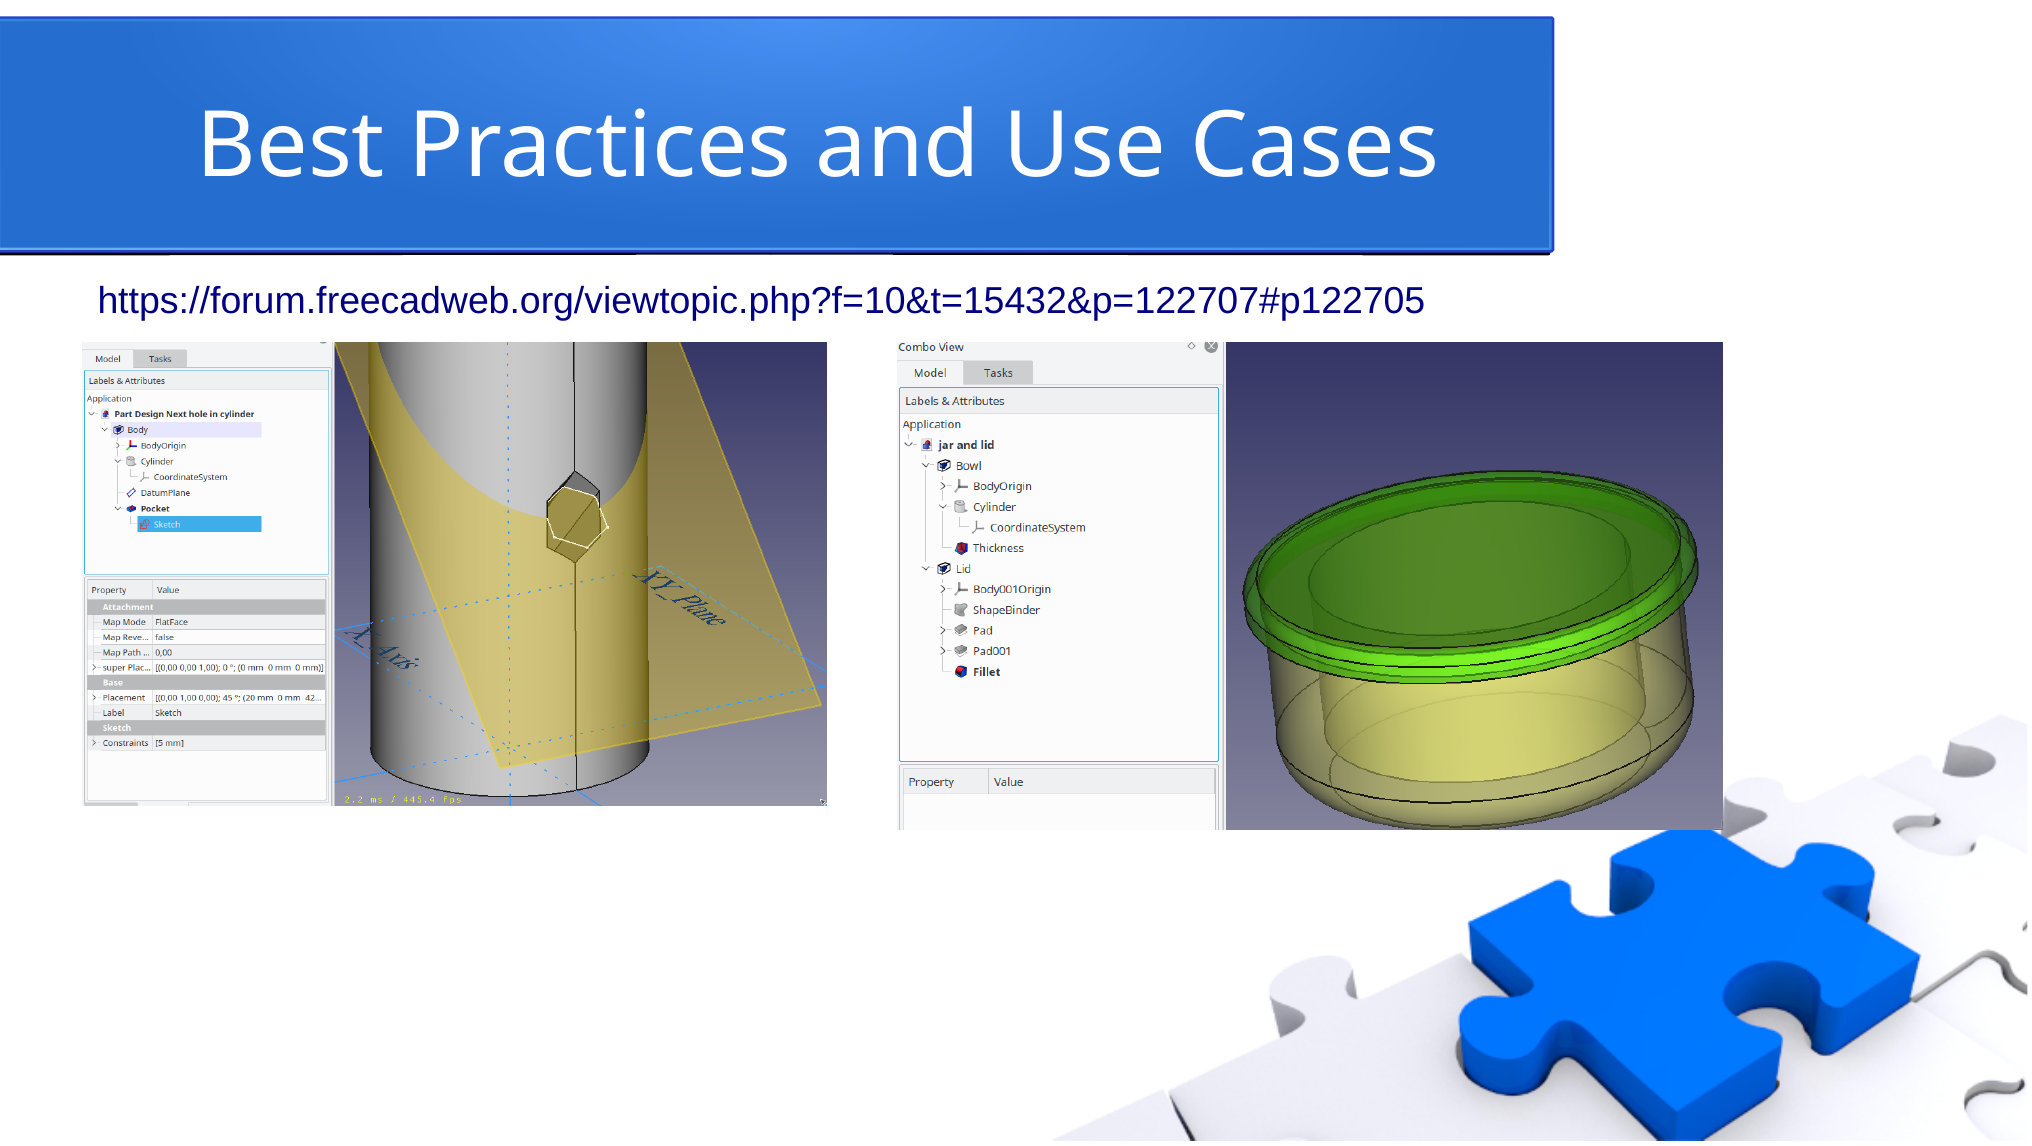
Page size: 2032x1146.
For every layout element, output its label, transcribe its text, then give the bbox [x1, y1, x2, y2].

picture [897, 342, 2028, 1141]
title Best Practices and Use Cases [101, 45, 1536, 237]
text_box https://forum.freecadweb.org/viewtopic.php?f=10&t=15432&p=122707#p122705 [82, 271, 1796, 413]
picture [82, 342, 827, 806]
